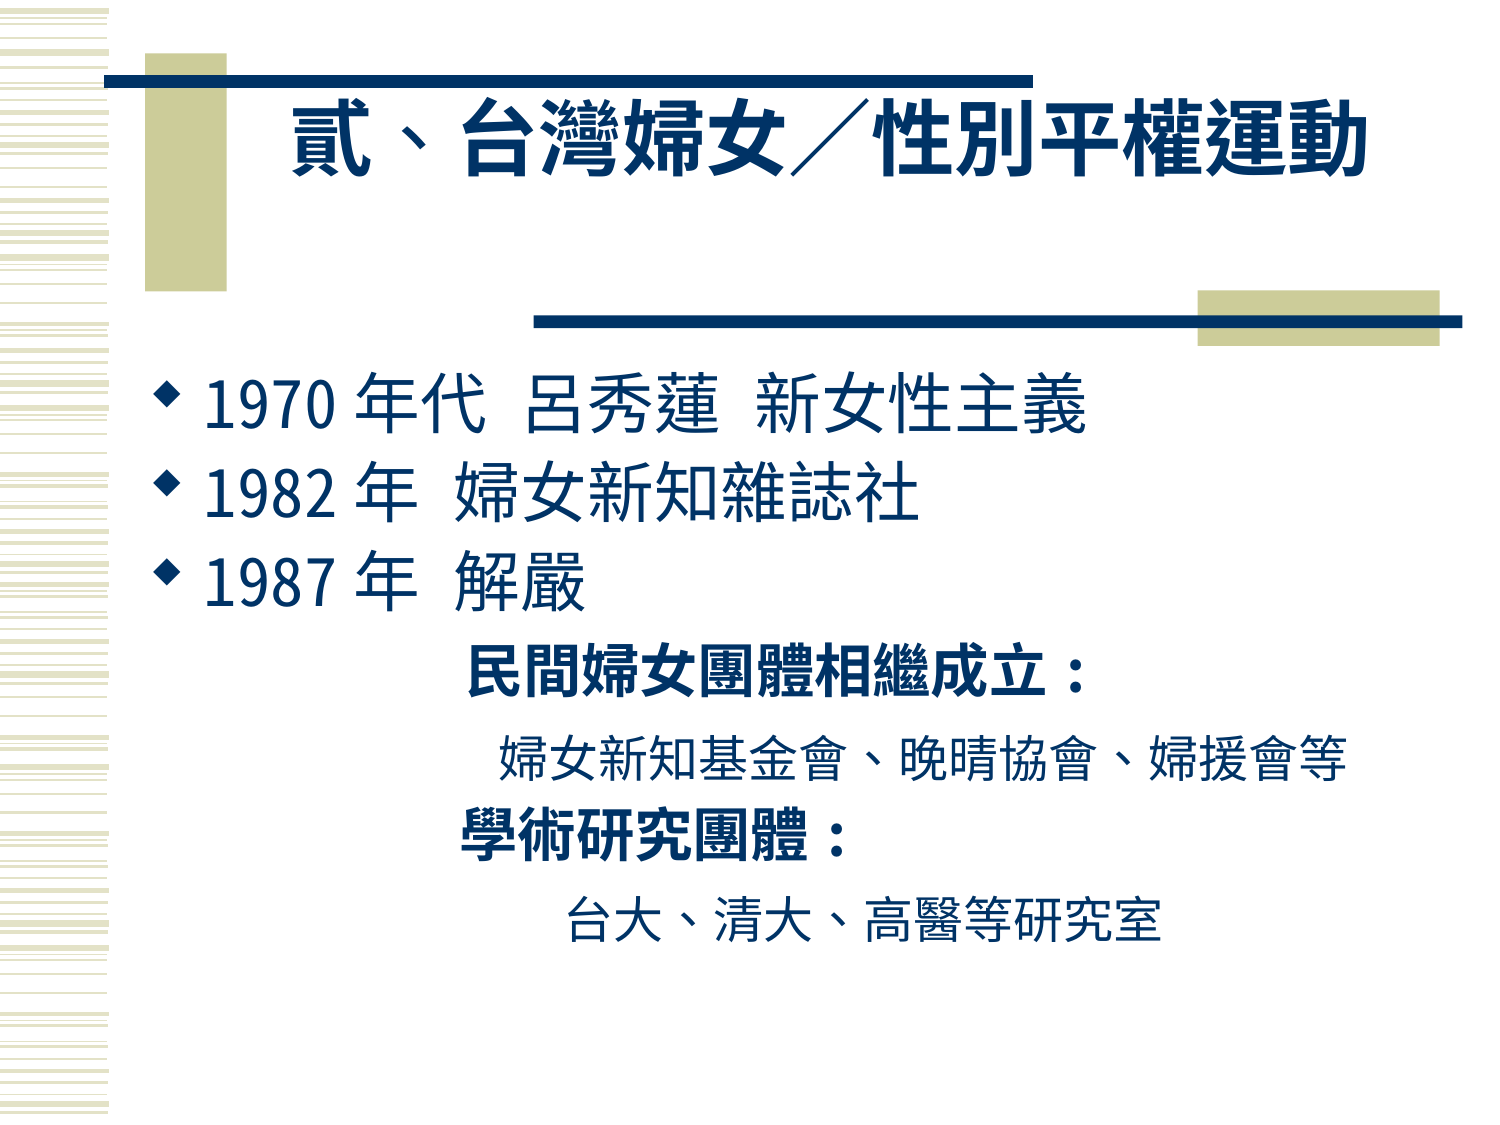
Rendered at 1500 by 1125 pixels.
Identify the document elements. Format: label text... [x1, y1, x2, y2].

list 1970年代 呂秀蓮 新女性主義 1982年 婦女新知雜誌社 1987年 解嚴 民間婦女團體相繼成立: 婦女新知基金會、晚晴協會、婦援會等 學術研究團體: 台大、清大、高醫等研究室 [132, 363, 1439, 1000]
title 貳、台灣婦女／性別平權運動 [225, 99, 1436, 288]
